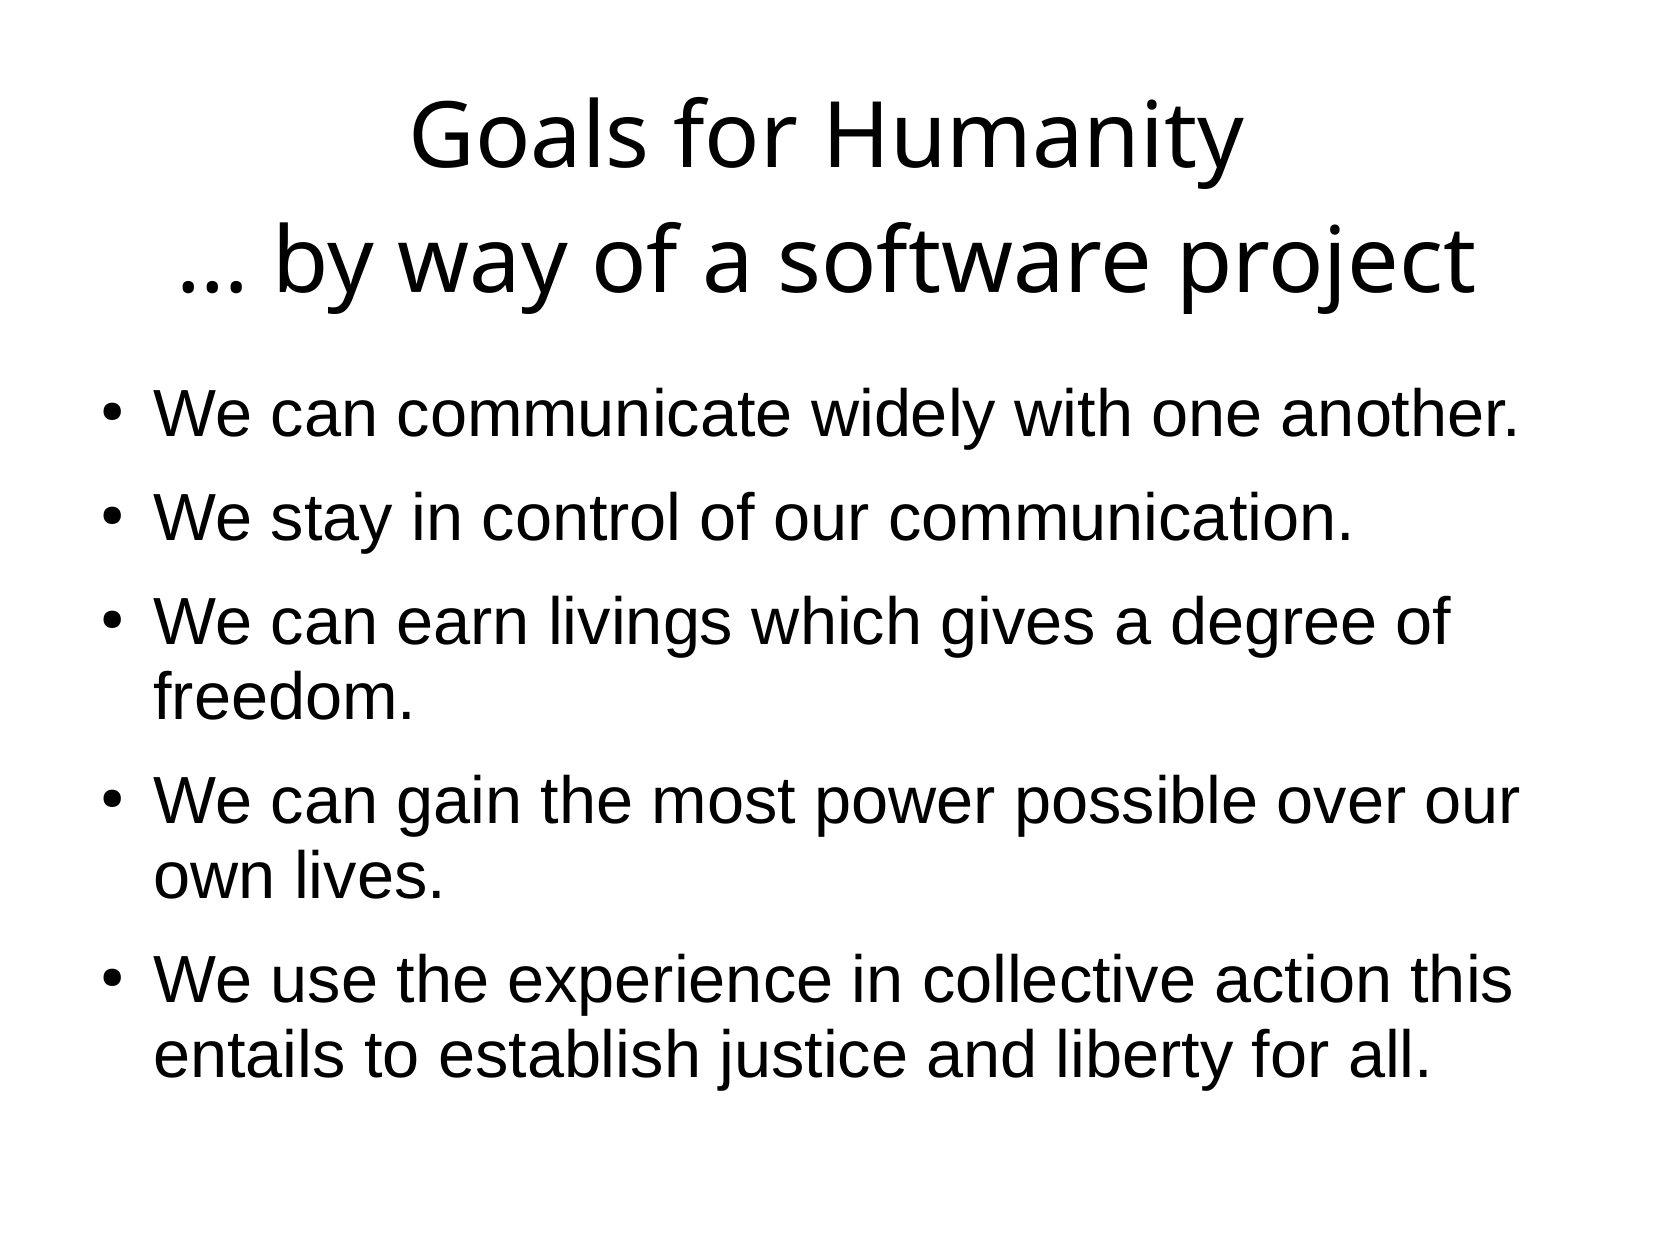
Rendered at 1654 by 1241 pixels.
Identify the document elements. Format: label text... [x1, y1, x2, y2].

title Goals for Humanity … by way of a software project [82, 90, 1571, 300]
list We can communicate widely with one another. We stay in control of our communication. We can earn livings which gives a degree of freedom. We can gain the most power possible over our own lives. We use the experience in collective action this entails to establish justice and liberty for all. [82, 375, 1571, 1096]
